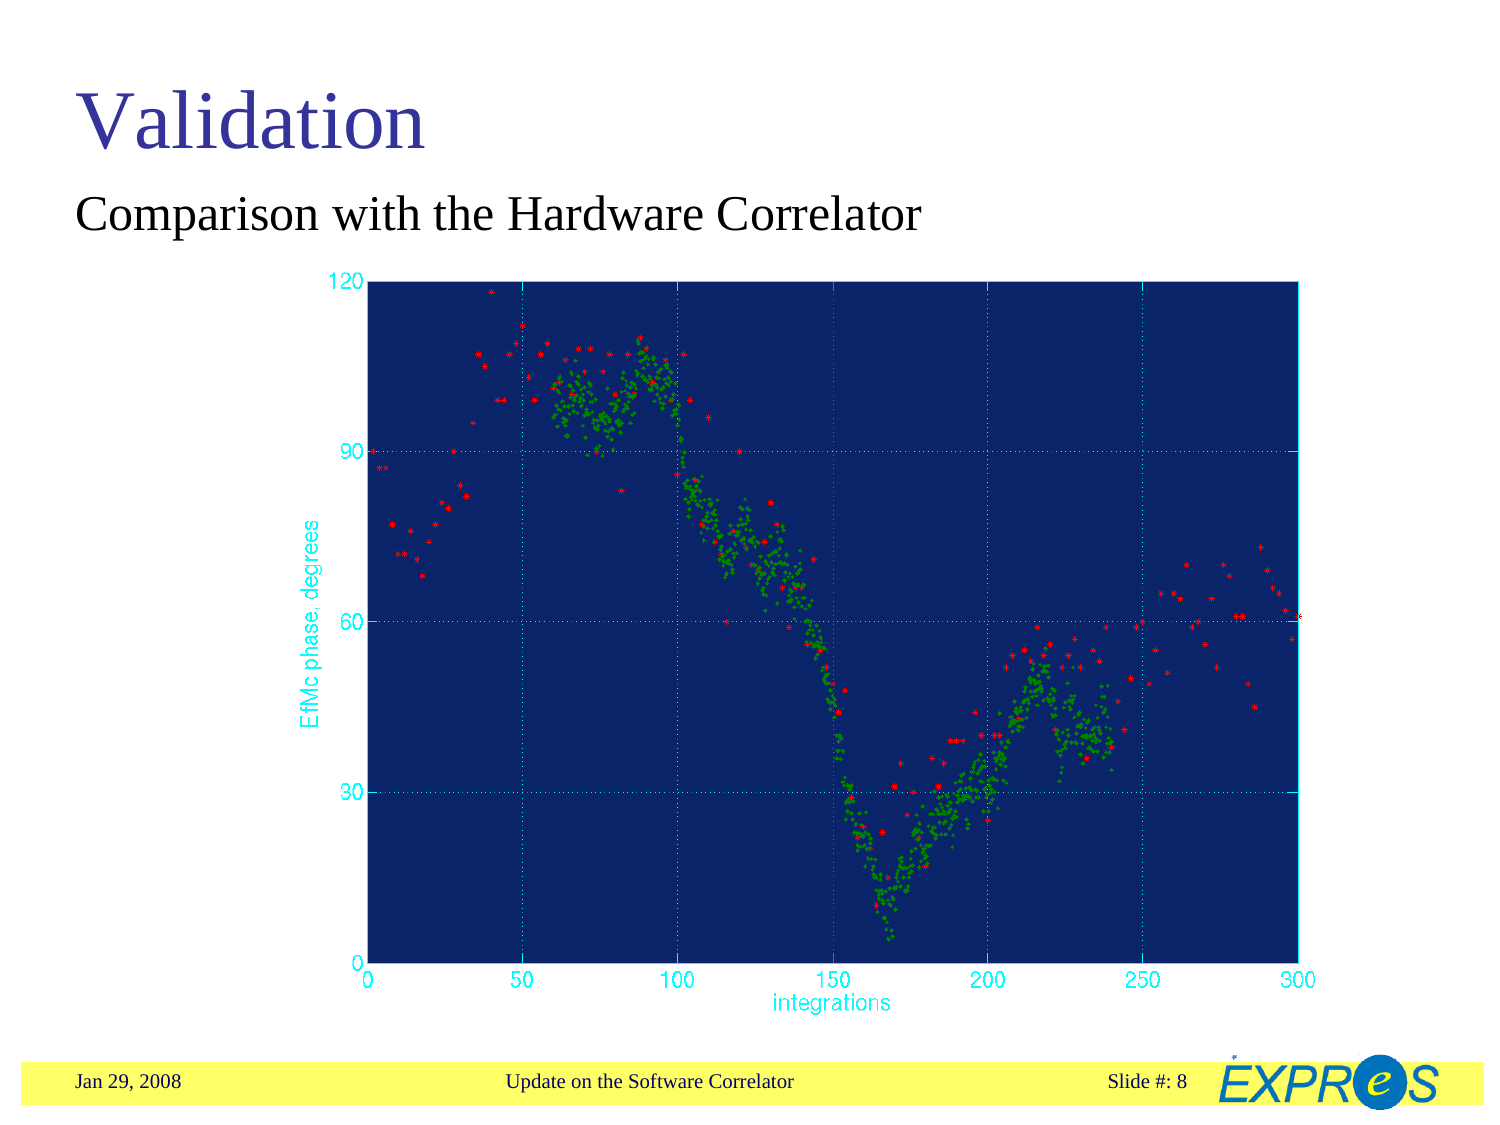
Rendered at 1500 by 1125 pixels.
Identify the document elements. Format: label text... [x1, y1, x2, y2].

title Validation [75, 70, 1426, 172]
list Comparison with the Hardware Correlator [75, 187, 1426, 1038]
picture [21, 993, 1500, 1113]
